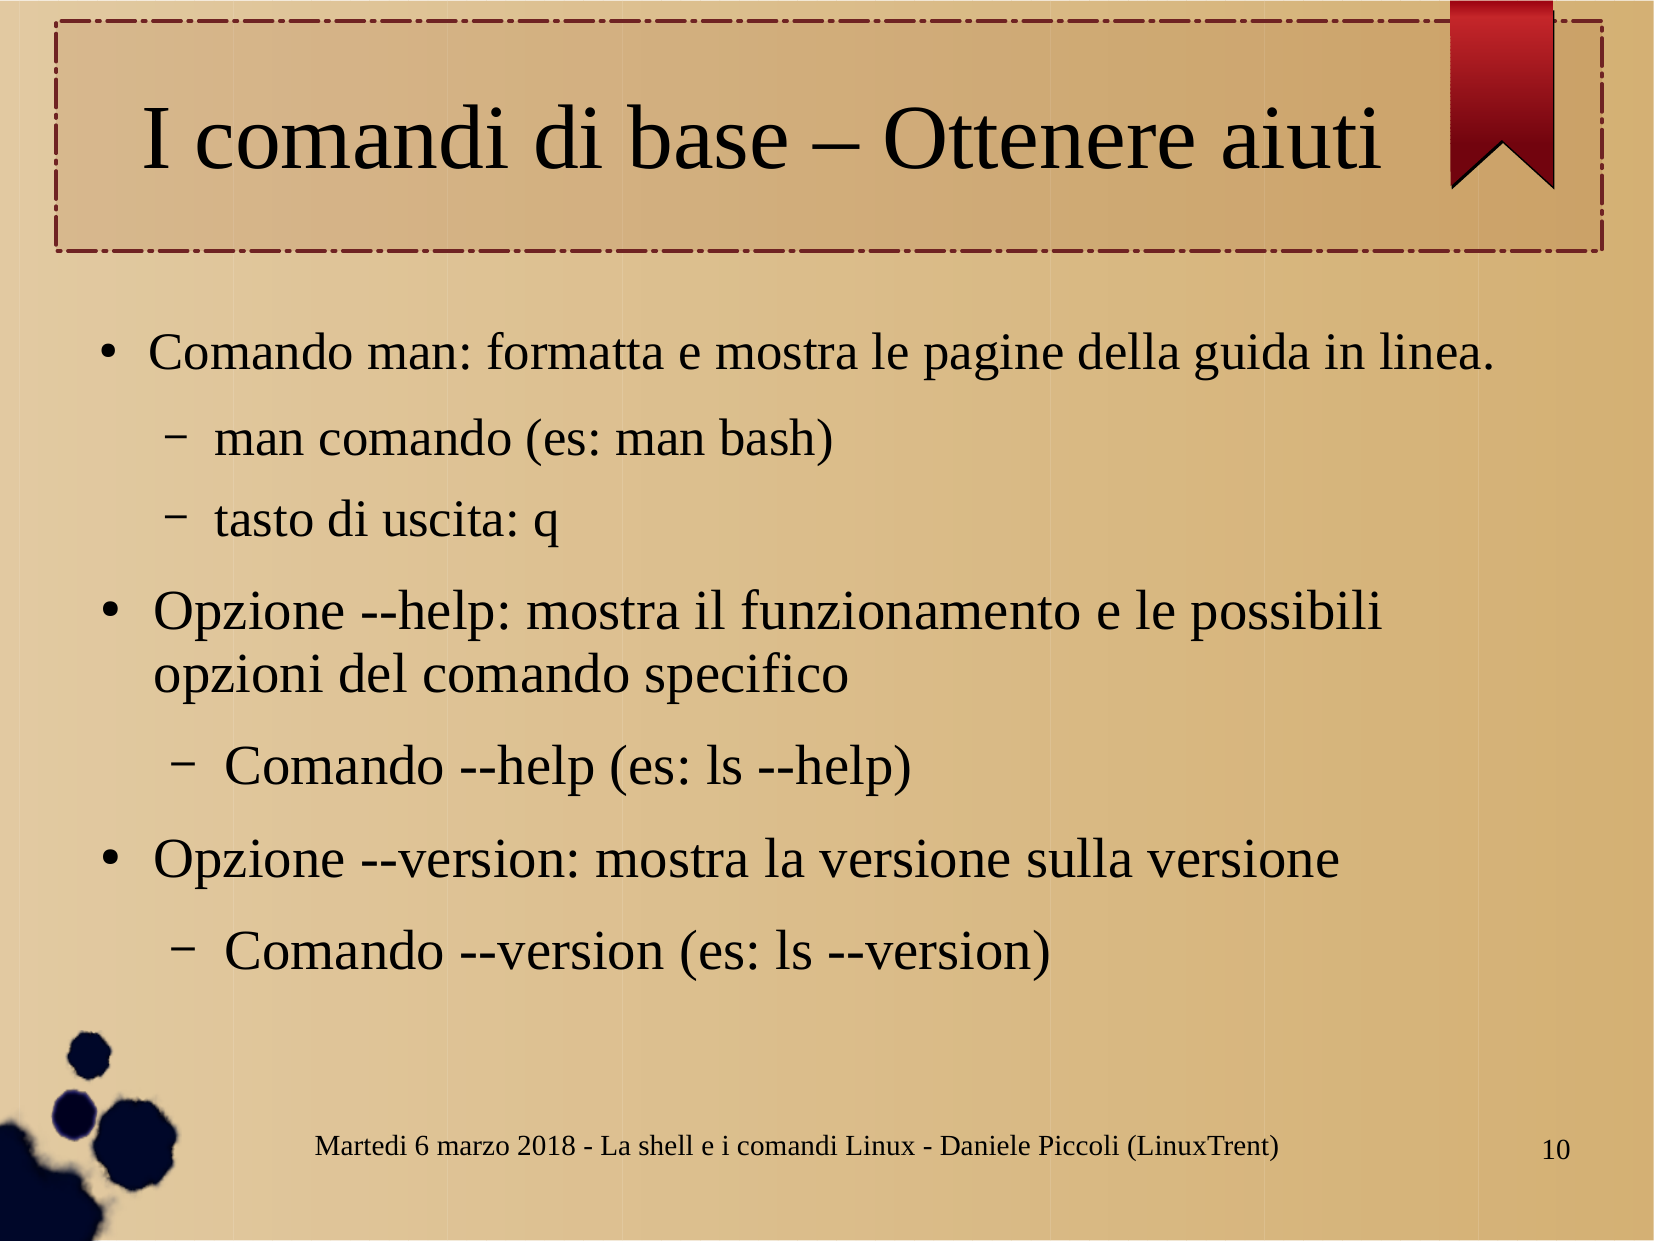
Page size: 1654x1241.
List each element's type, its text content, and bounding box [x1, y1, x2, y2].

title I comandi di base – Ottenere aiuti [82, 47, 1412, 229]
list Comando man: formatta e mostra le pagine della guida in linea. man comando (es: man bash) tasto di uscita: q [82, 322, 1583, 591]
list Opzione --version: mostra la versione sulla versione Comando --version (es: ls --version) [82, 826, 1548, 1028]
list Opzione --help: mostra il funzionamento e le possibili opzioni del comando specifico Comando --help (es: ls --help) [82, 578, 1548, 804]
